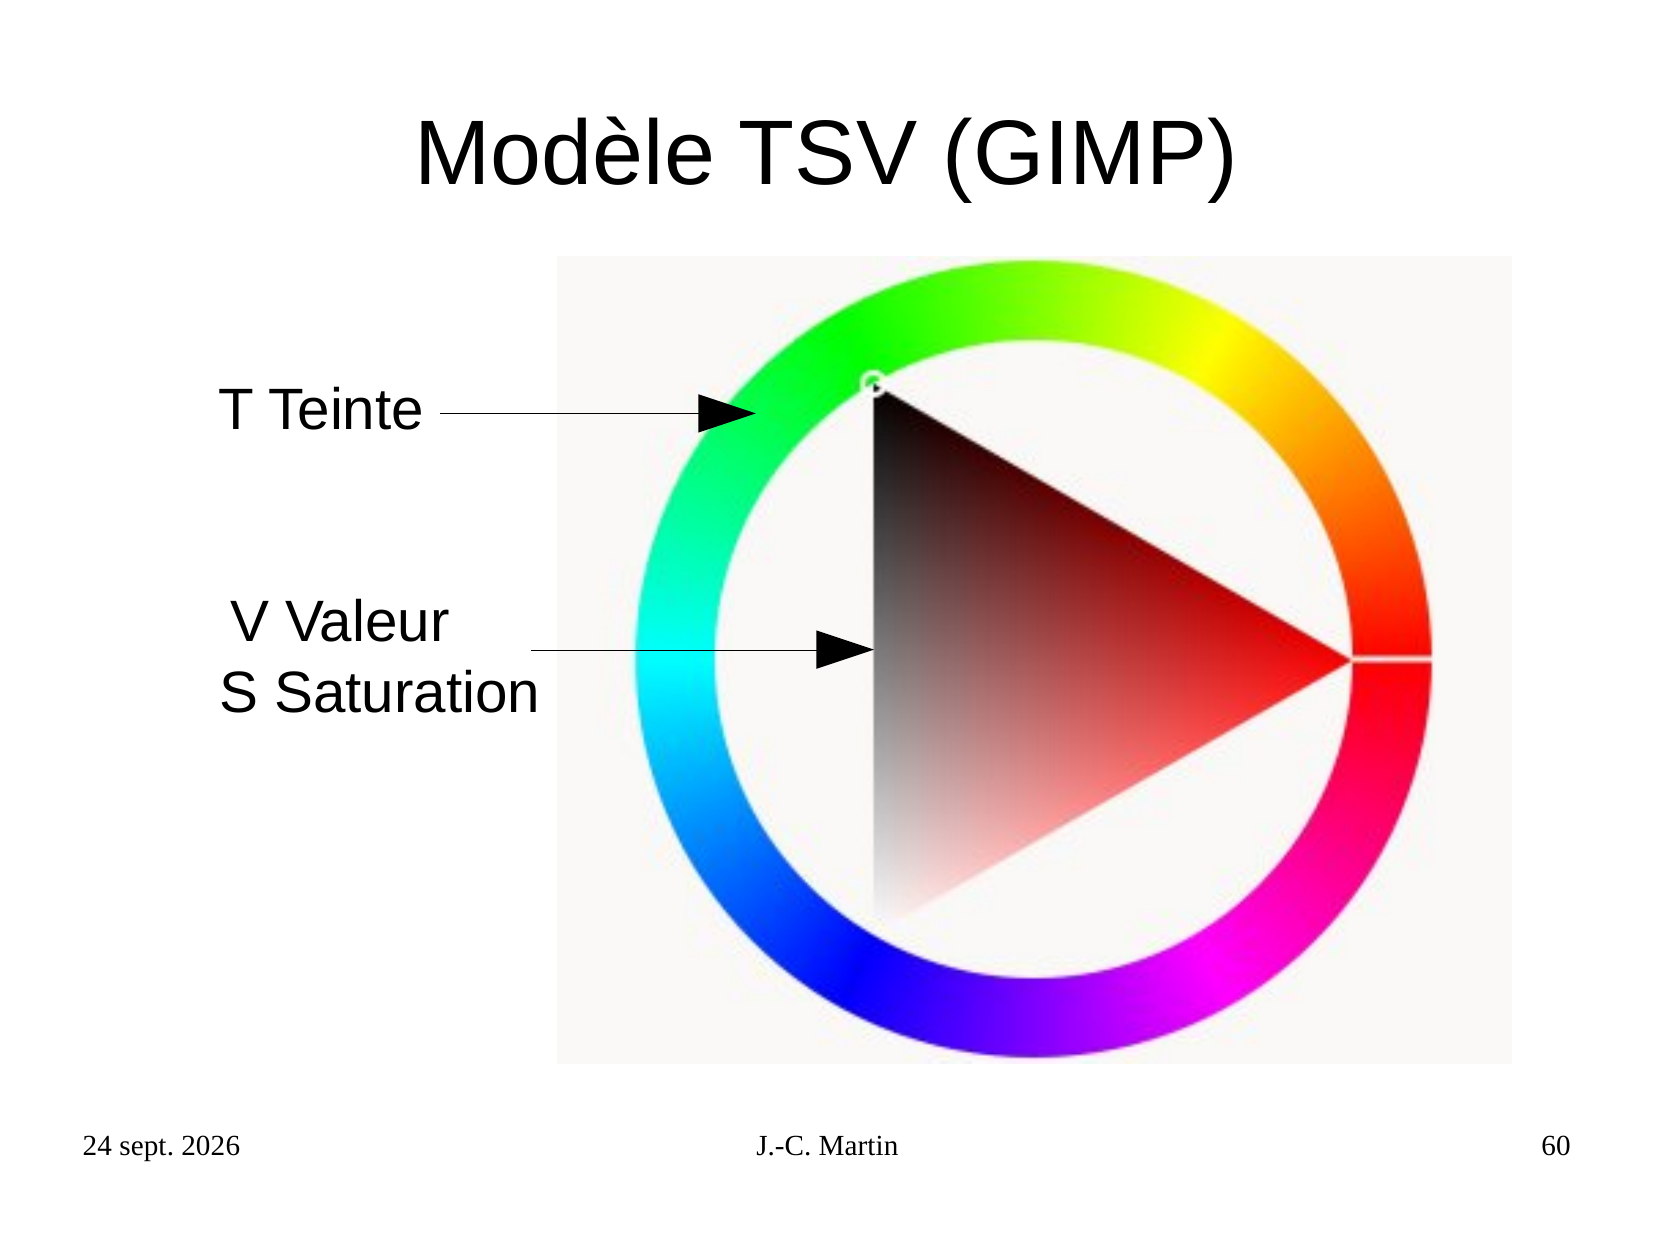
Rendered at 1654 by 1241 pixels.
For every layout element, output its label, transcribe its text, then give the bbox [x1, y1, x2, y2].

text_box T Teinte [212, 377, 441, 441]
title Modèle TSV (GIMP) [82, 49, 1571, 257]
text_box V Valeur [224, 590, 467, 653]
text_box S Saturation [213, 661, 558, 724]
picture [557, 256, 1512, 1064]
